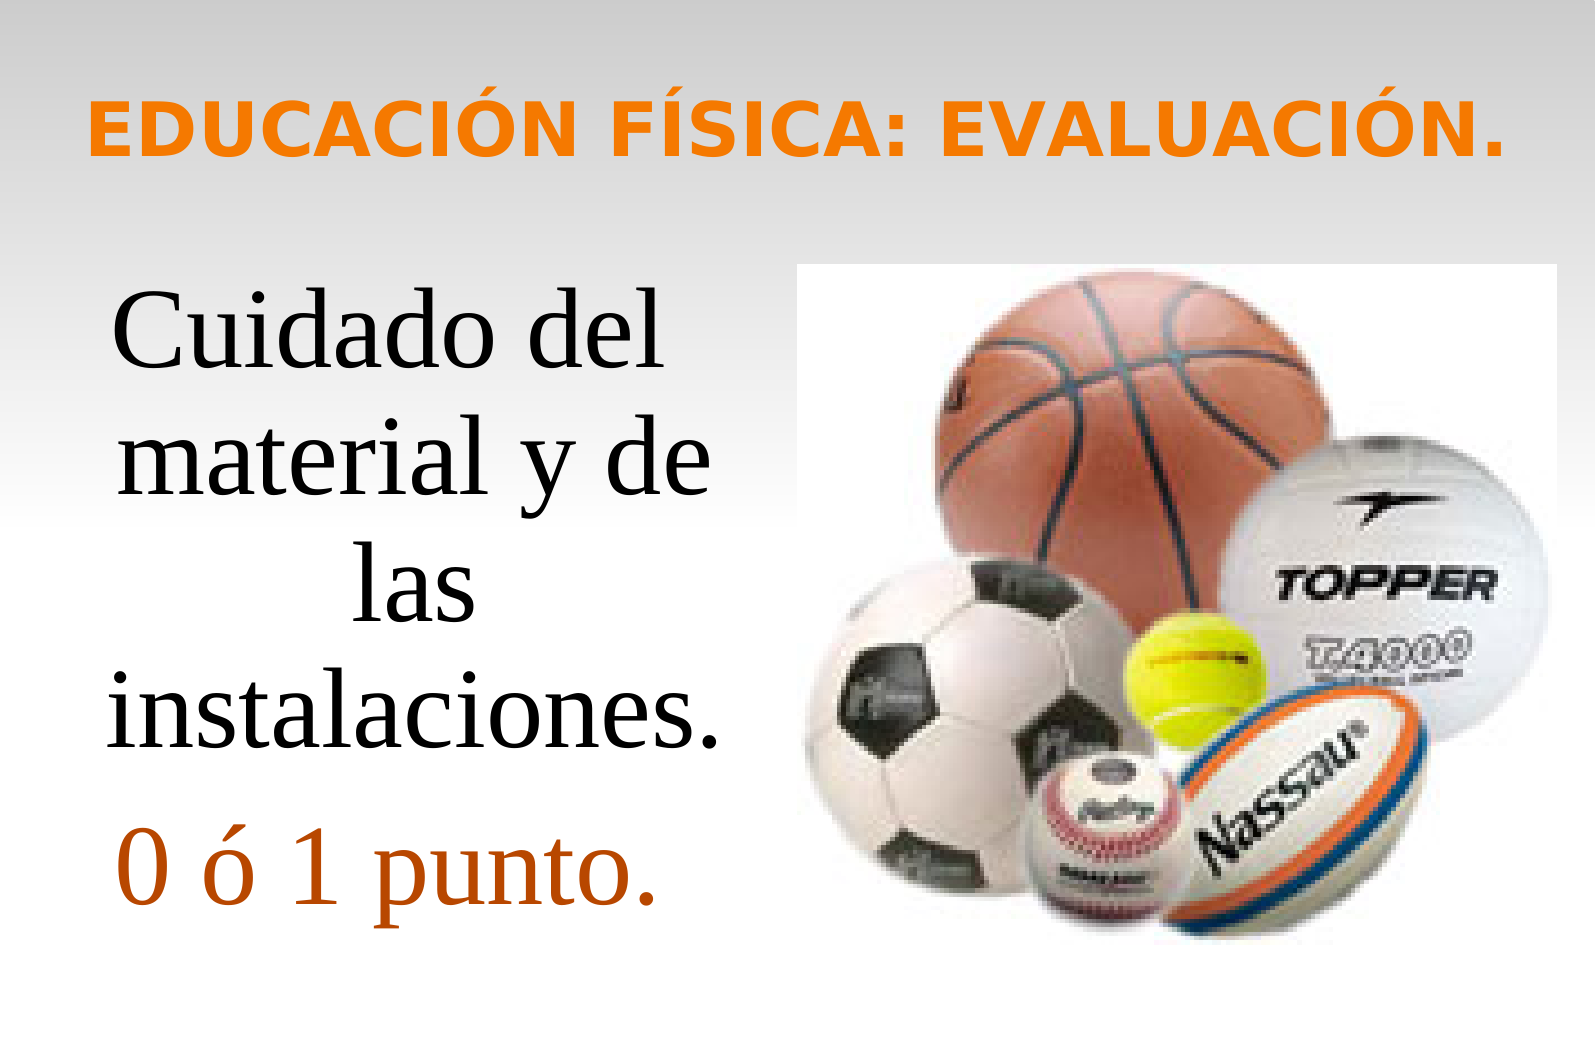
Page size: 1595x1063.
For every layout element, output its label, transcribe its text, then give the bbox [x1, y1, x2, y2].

picture [797, 264, 1557, 945]
list Cuidado del material y de las instalaciones. 0 ó 1 punto. [29, 265, 730, 968]
title EDUCACIÓN FÍSICA: EVALUACIÓN. [79, 42, 1515, 220]
